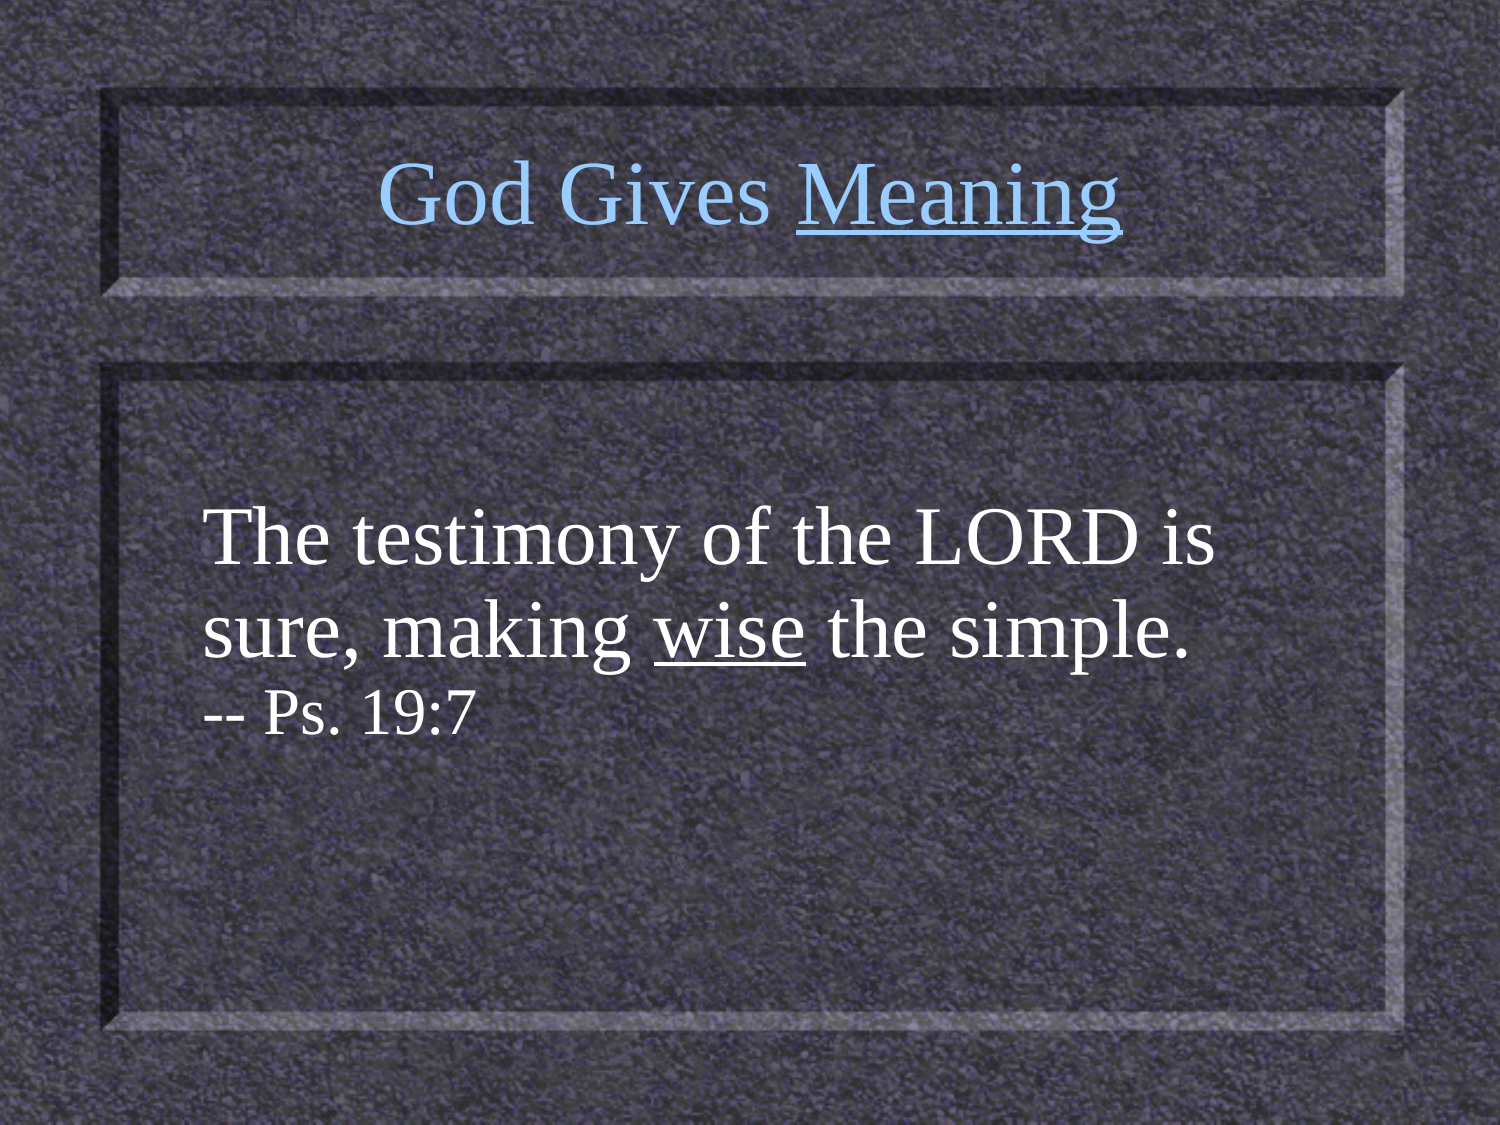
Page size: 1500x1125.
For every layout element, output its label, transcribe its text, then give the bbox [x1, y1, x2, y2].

title God Gives Meaning [150, 76, 1351, 312]
text_box The testimony of the LORD is sure, making wise the simple. -- Ps. 19:7 [187, 483, 1276, 757]
picture [0, 0, 1500, 1125]
